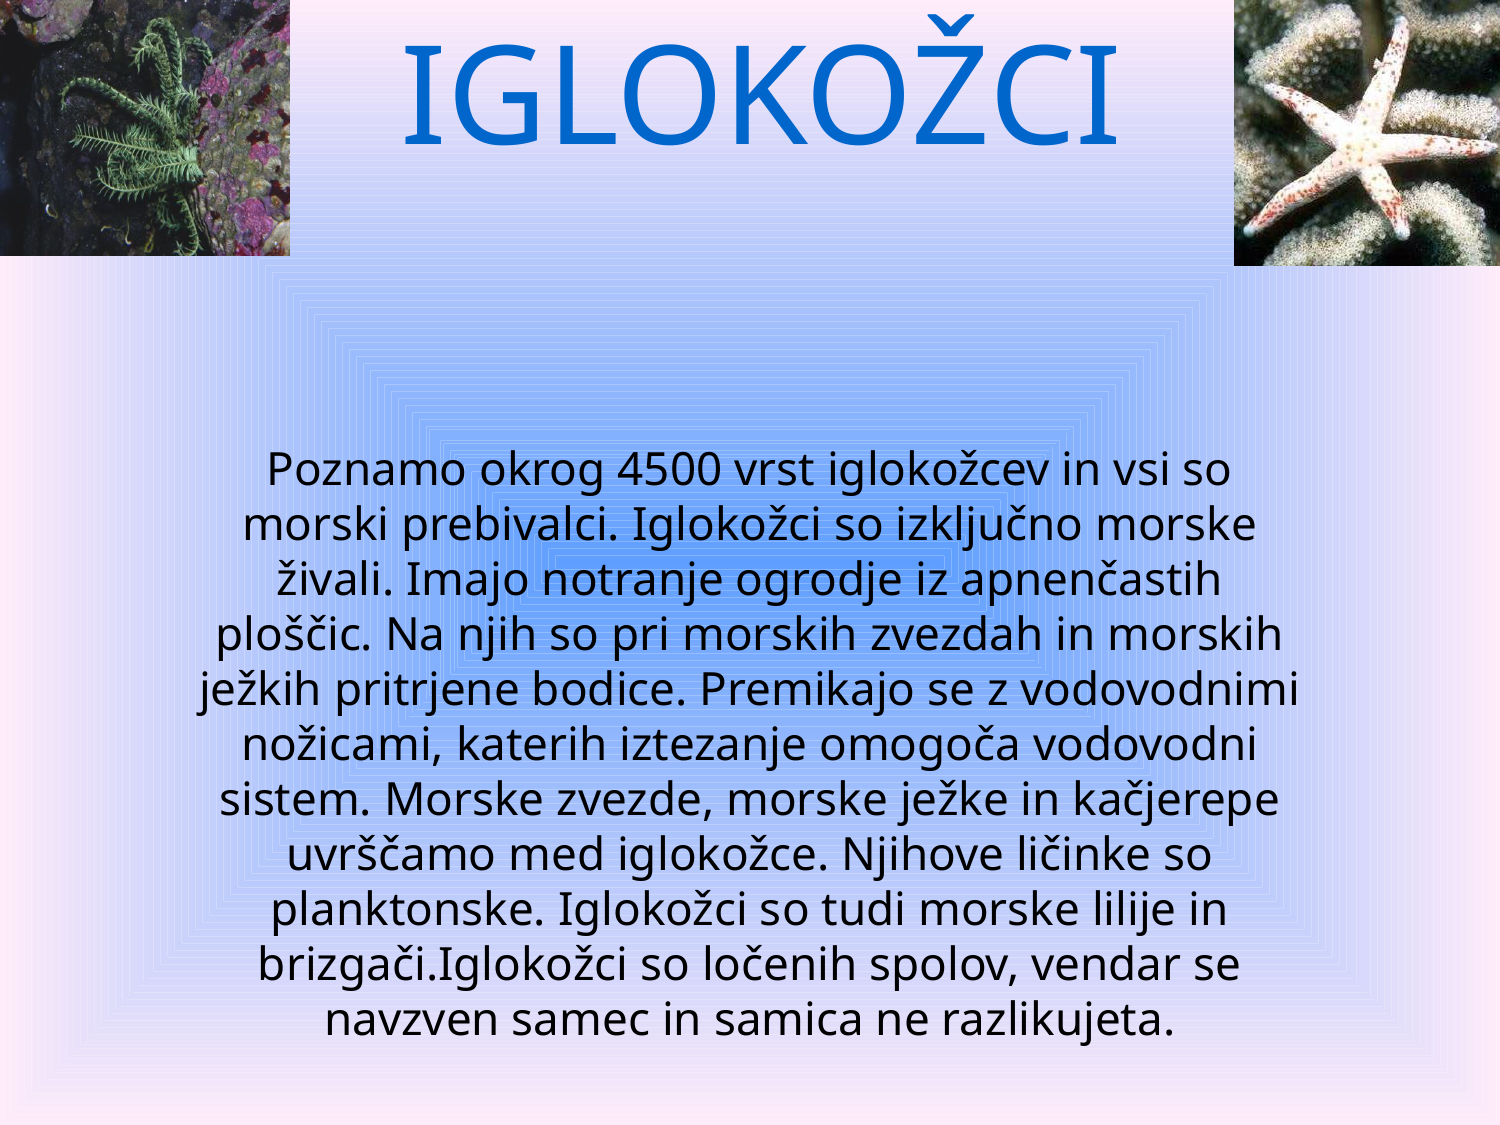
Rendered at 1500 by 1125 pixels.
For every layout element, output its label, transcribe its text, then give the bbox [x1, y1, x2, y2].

text_box IGLOKOŽCI [301, 0, 1223, 394]
text_box Poznamo okrog 4500 vrst iglokožcev in vsi so morski prebivalci. Iglokožci so izključno morske živali. Imajo notranje ogrodje iz apnenčastih ploščic. Na njih so pri morskih zvezdah in morskih ježkih pritrjene bodice. Premikajo se z vodovodnimi nožicami, katerih iztezanje omogoča vodovodni sistem. Morske zvezde, morske ježke in kačjerepe uvrščamo med iglokožce. Njihove ličinke so planktonske. Iglokožci so tudi morske lilije in brizgači.Iglokožci so ločenih spolov, vendar se navzven samec in samica ne razlikujeta. [183, 432, 1318, 1053]
picture [1234, 0, 1500, 266]
picture [0, 0, 290, 256]
